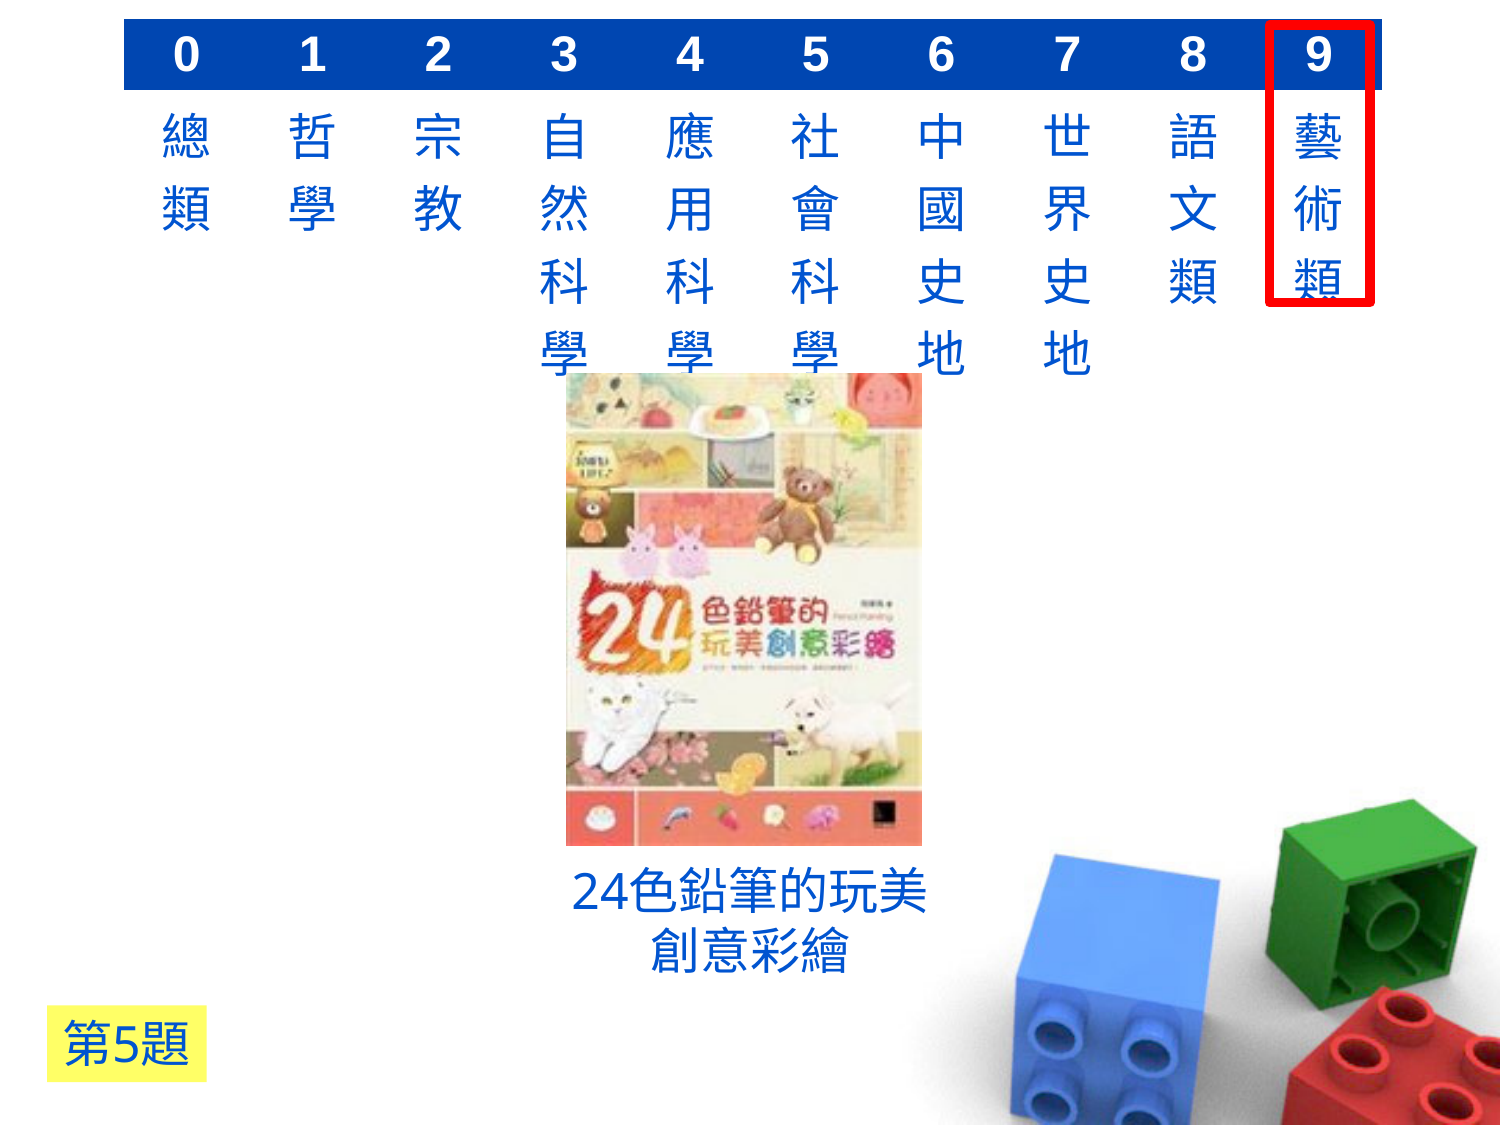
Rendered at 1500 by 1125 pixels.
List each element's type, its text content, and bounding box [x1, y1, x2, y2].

table_header 1 [250, 19, 376, 90]
picture [249, 187, 1500, 1125]
table_header 6 [879, 19, 1004, 90]
table_cell 世界史地 [1004, 90, 1130, 395]
text_box 第5題 [47, 1005, 207, 1083]
table_cell 社會科學 [753, 90, 879, 373]
text_box 24色鉛筆的玩美創意彩繪 [549, 851, 951, 987]
table_header 8 [1130, 19, 1256, 90]
table_cell 藝術類 [1274, 90, 1365, 298]
table_cell 哲學 [250, 90, 376, 395]
table_cell 中國史地 [879, 90, 1004, 395]
table_header 9 [1256, 19, 1382, 90]
table_cell 總類 [124, 90, 250, 395]
table_header 7 [1004, 19, 1130, 90]
table_cell 語文類 [1130, 90, 1256, 395]
table_header 2 [376, 19, 501, 90]
table_header 4 [627, 19, 753, 90]
table_cell 藝術類 [1256, 90, 1382, 395]
table_cell 應用科學 [627, 90, 753, 373]
table_cell 自然科學 [501, 90, 627, 395]
table_header 5 [753, 19, 879, 90]
table_header 9 [1274, 30, 1365, 90]
table_header 3 [501, 19, 627, 90]
table_header 0 [124, 19, 250, 90]
table_cell 宗教 [376, 90, 501, 395]
